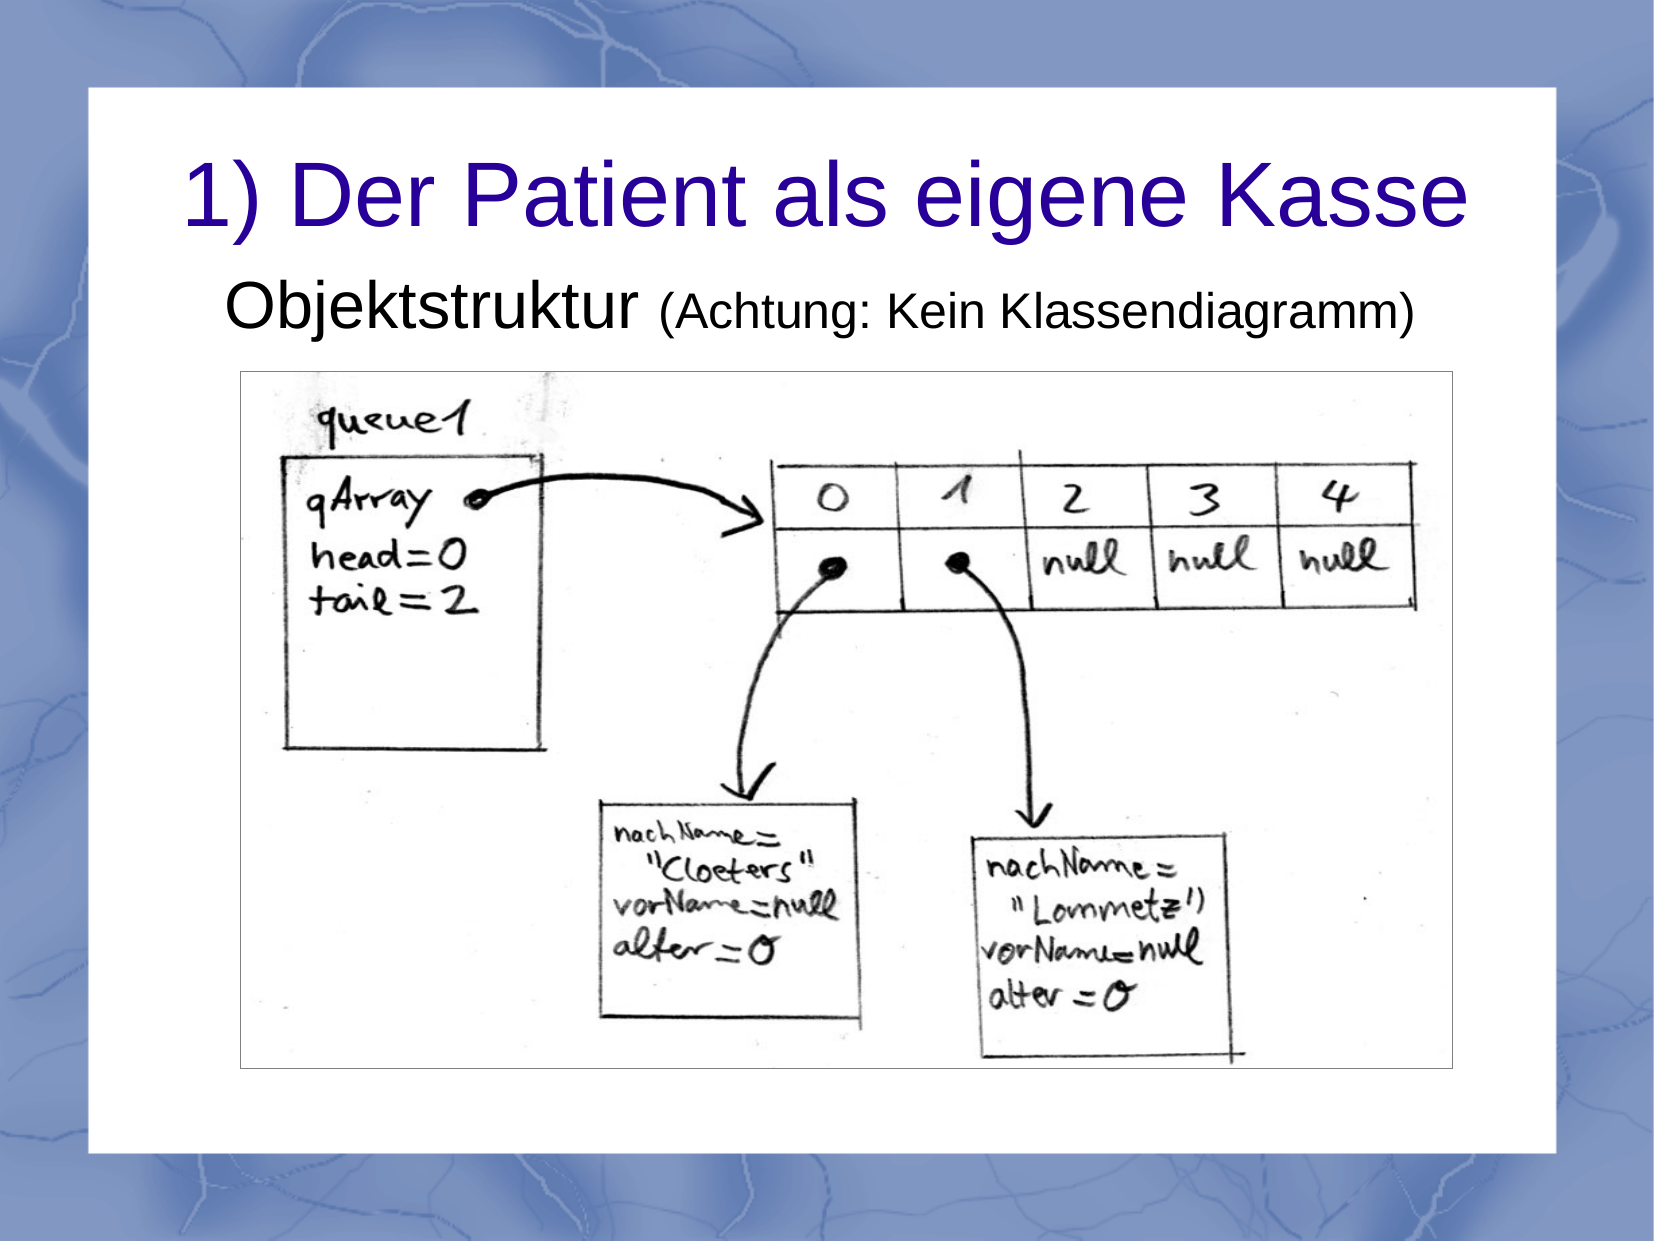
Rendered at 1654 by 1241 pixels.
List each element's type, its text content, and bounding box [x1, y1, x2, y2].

picture [0, 0, 1654, 1241]
title 1) Der Patient als eigene Kasse [118, 90, 1536, 298]
subtitle Objektstruktur (Achtung: Kein Klassendiagramm) [141, 267, 1501, 343]
